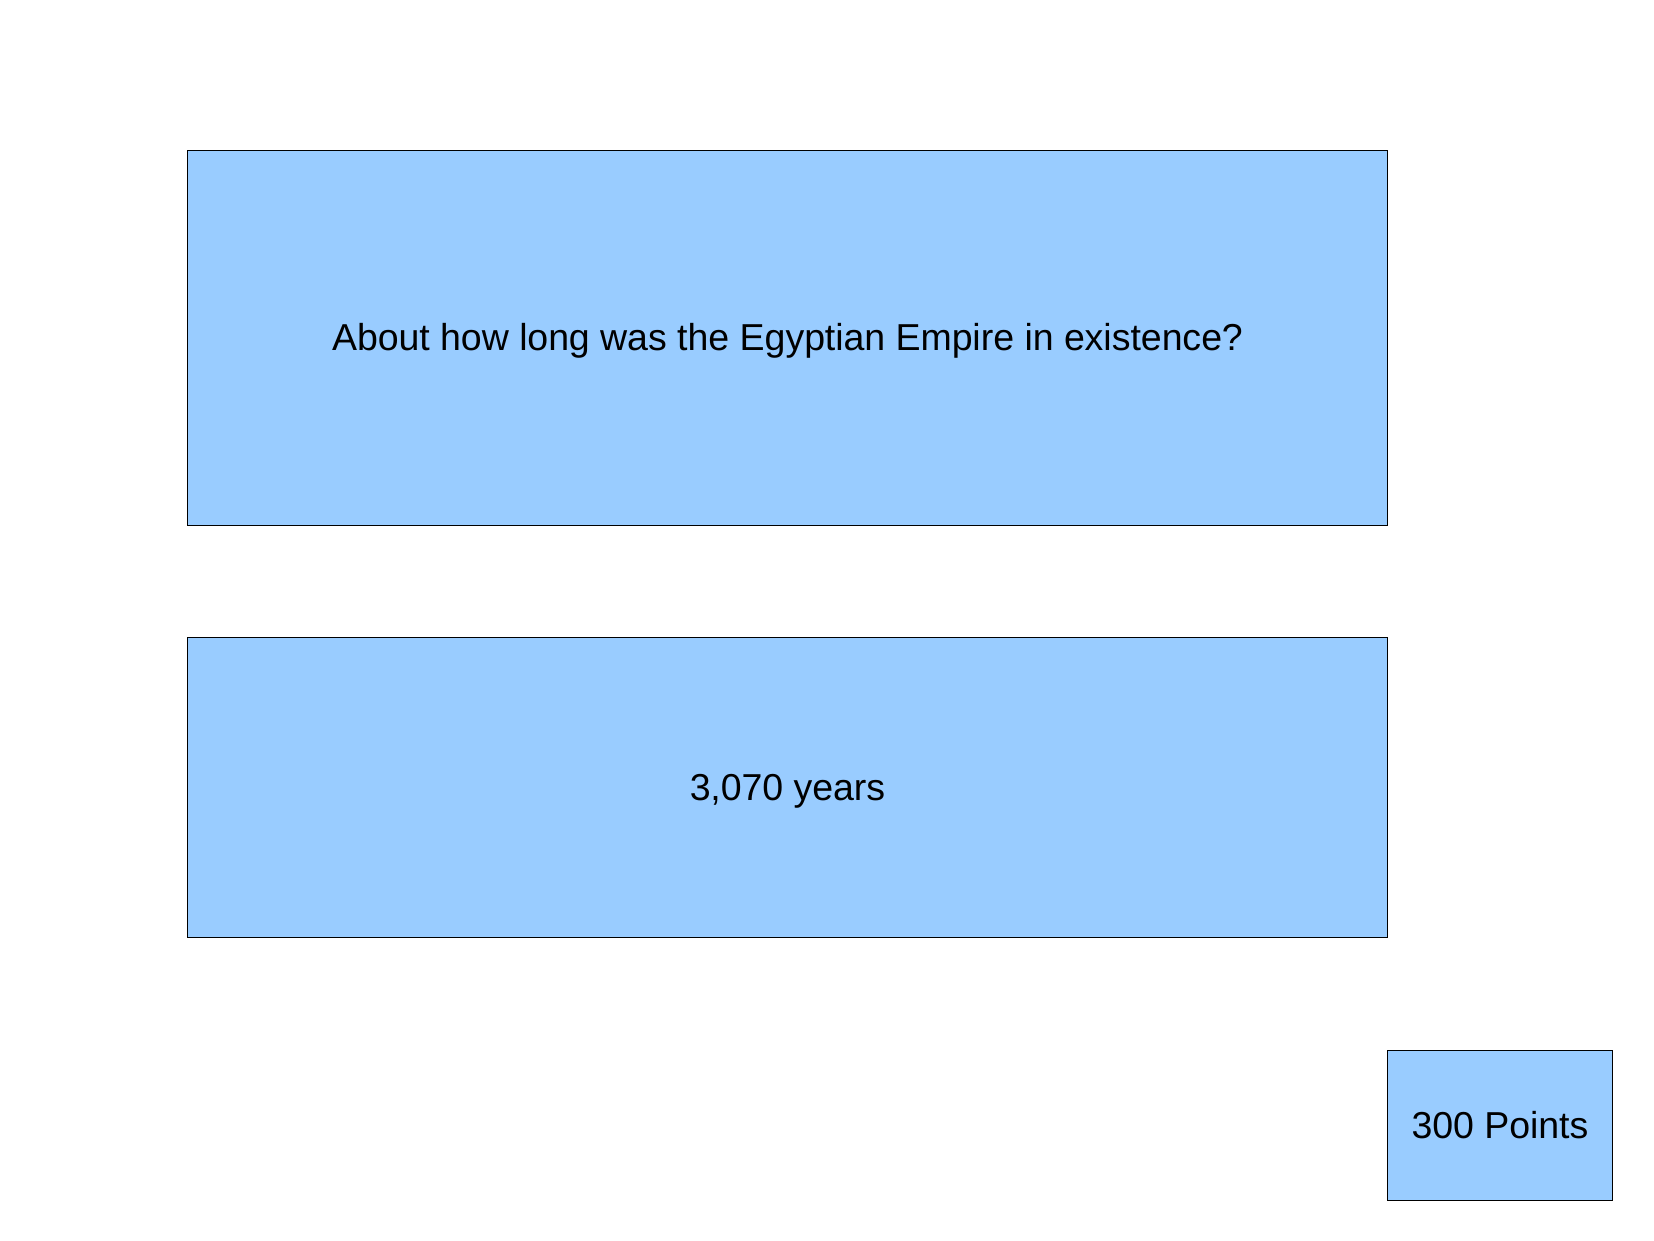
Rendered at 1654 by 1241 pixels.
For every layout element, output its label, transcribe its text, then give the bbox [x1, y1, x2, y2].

text_box About how long was the Egyptian Empire in existence? [187, 150, 1388, 526]
text_box 300 Points [1387, 1050, 1613, 1201]
text_box 3,070 years [187, 637, 1388, 938]
